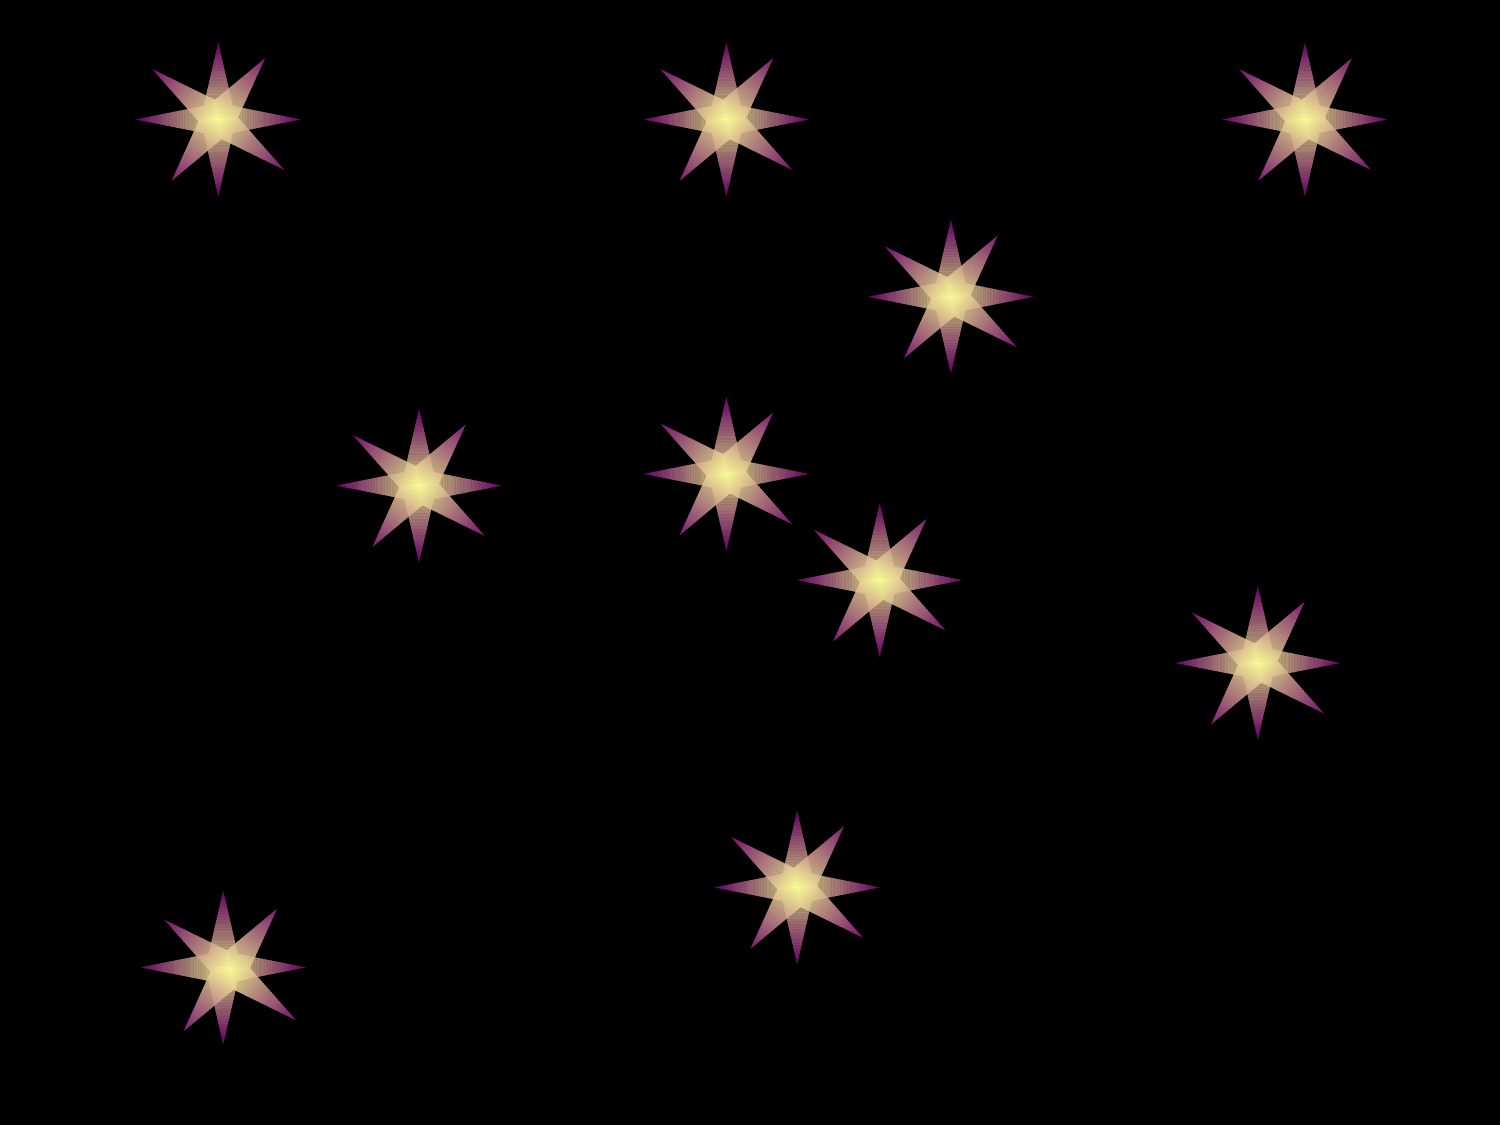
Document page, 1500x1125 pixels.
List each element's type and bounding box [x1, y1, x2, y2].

text_box [1222, 42, 1388, 197]
text_box [135, 42, 301, 197]
text_box [797, 503, 963, 657]
text_box [643, 42, 810, 197]
text_box [1175, 586, 1341, 740]
text_box [868, 219, 1034, 374]
text_box [643, 397, 810, 551]
text_box [336, 408, 502, 563]
text_box [140, 890, 306, 1045]
text_box [714, 810, 880, 965]
